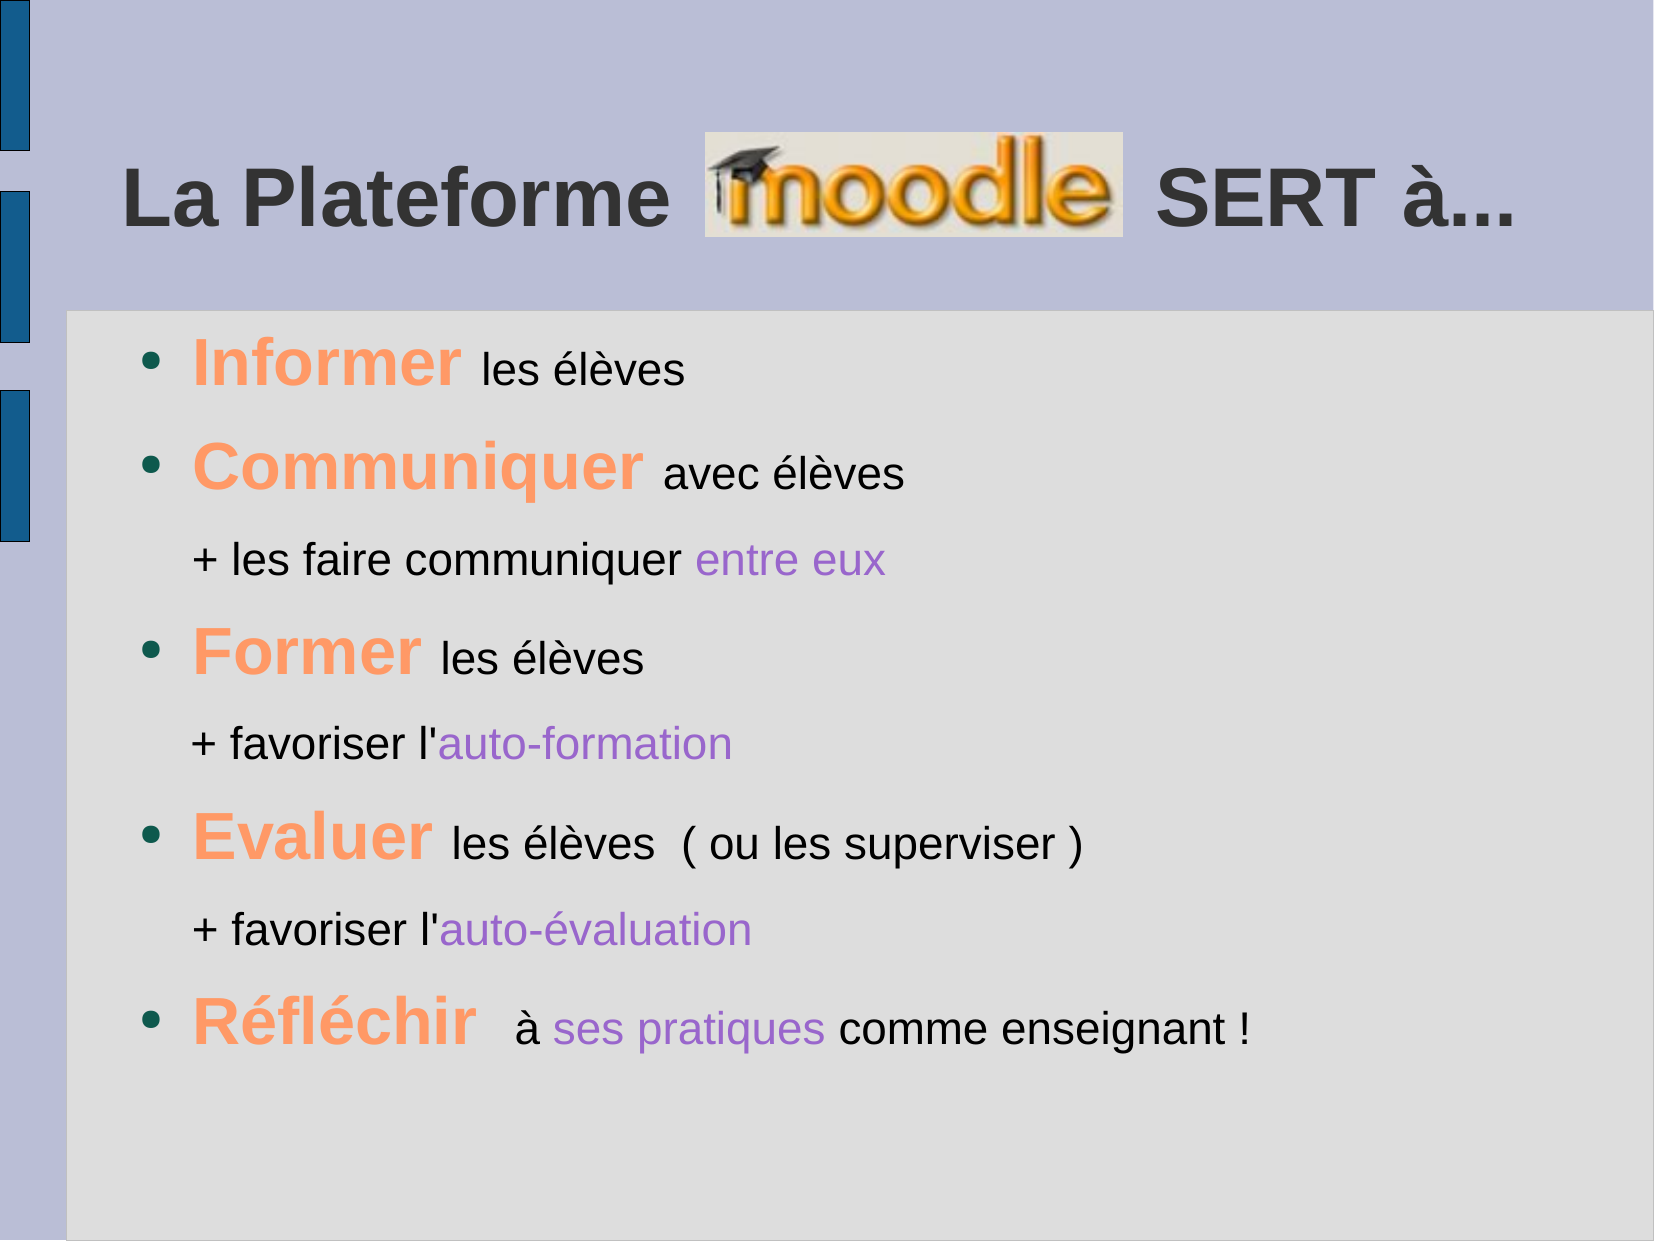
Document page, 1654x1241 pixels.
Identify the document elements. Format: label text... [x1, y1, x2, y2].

list Informer les élèves Communiquer avec élèves + les faire communiquer entre eux Former les élèves + favoriser l'auto-formation Evaluer les élèves ( ou les superviser ) + favoriser l'auto-évaluation Réfléchir à ses pratiques comme enseignant ! [121, 324, 1565, 1152]
picture [705, 132, 1123, 237]
title La Plateforme SERT à... [121, 91, 1534, 299]
